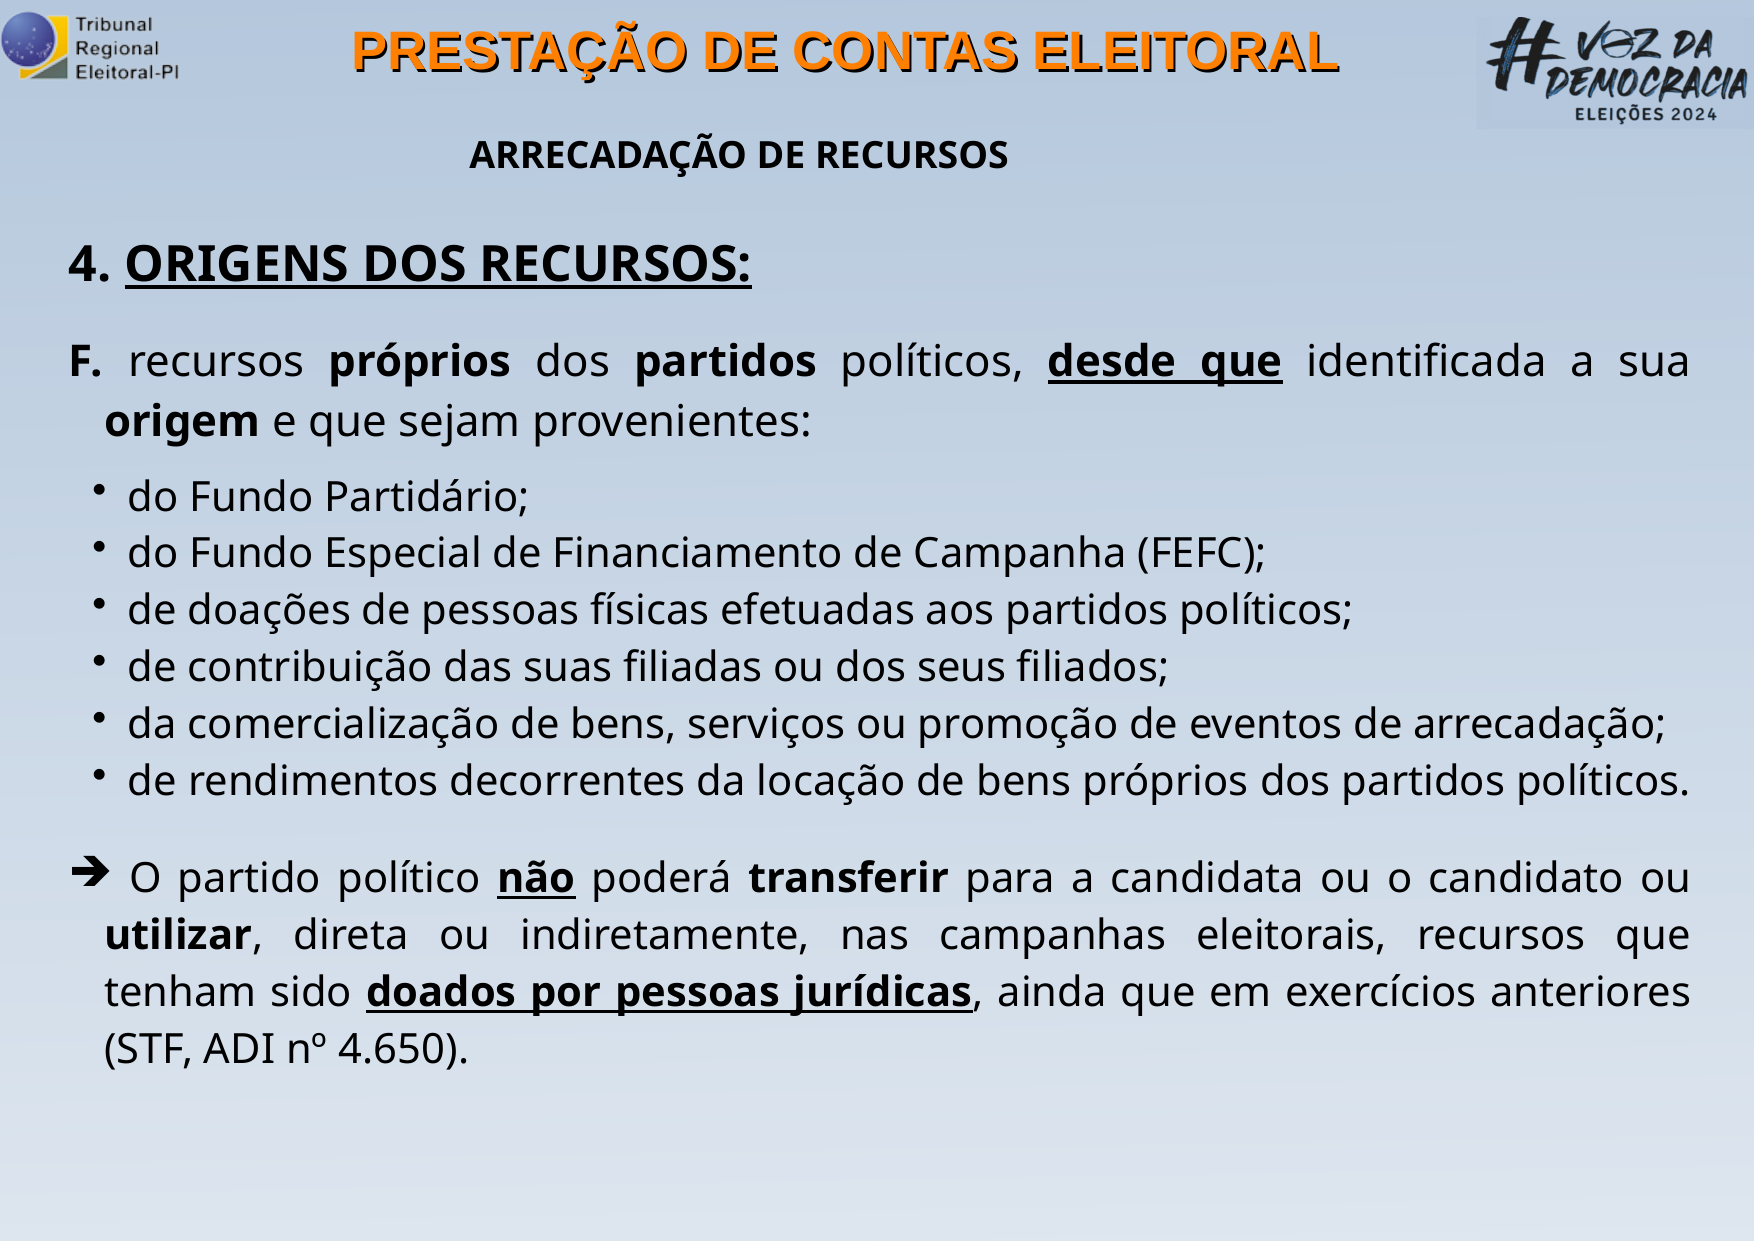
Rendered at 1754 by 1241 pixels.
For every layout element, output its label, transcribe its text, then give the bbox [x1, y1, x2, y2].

title PRESTAÇÃO DE CONTAS ELEITORAL [138, 20, 1554, 163]
picture [0, 11, 195, 87]
text_box ARRECADAÇÃO DE RECURSOS [454, 120, 1209, 187]
subtitle ORIGENS DOS RECURSOS: recursos próprios dos partidos políticos, desde que identificada a sua origem e que sejam provenientes: do Fundo Partidário; do Fundo Especial de Financiamento de Campanha (FEFC); de doações de pessoas físicas efetuadas aos partidos políticos; de contribuição das suas filiadas ou dos seus filiados; da comercialização de bens, serviços ou promoção de eventos de arrecadação; de rendimentos decorrentes da locação de bens próprios dos partidos políticos. O partido político não poderá transferir para a candidata ou o candidato ou utilizar, direta ou indiretamente, nas campanhas eleitorais, recursos que tenham sido doados por pessoas jurídicas, ainda que em exercícios anteriores (STF, ADI nº 4.650). [68, 227, 1692, 1226]
